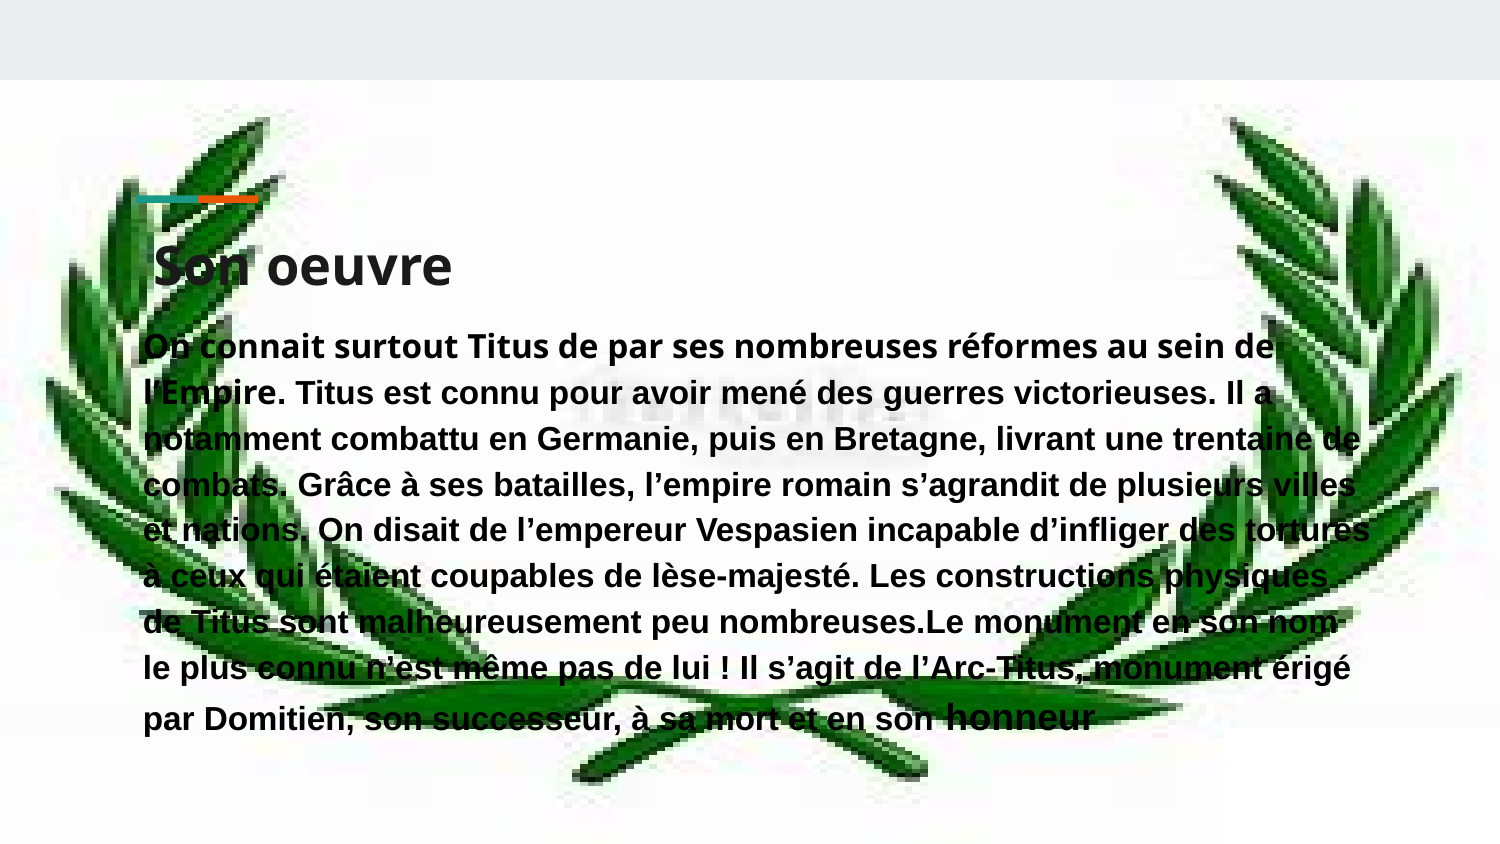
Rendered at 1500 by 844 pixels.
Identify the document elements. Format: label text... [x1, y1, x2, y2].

title Son oeuvre [138, 216, 1400, 305]
picture [0, 80, 1500, 844]
list On connait surtout Titus de par ses nombreuses réformes au sein de l’Empire. Titus est connu pour avoir mené des guerres victorieuses. Il a notamment combattu en Germanie, puis en Bretagne, livrant une trentaine de combats. Grâce à ses batailles, l’empire romain s’agrandit de plusieurs villes et nations. On disait de l’empereur Vespasien incapable d’infliger des tortures à ceux qui étaient coupables de lèse-majesté. Les constructions physiques de Titus sont malheureusement peu nombreuses.Le monument en son nom le plus connu n’est même pas de lui ! Il s’agit de l’Arc-Titus, monument érigé par Domitien, son successeur, à sa mort et en son honneur [127, 304, 1390, 676]
